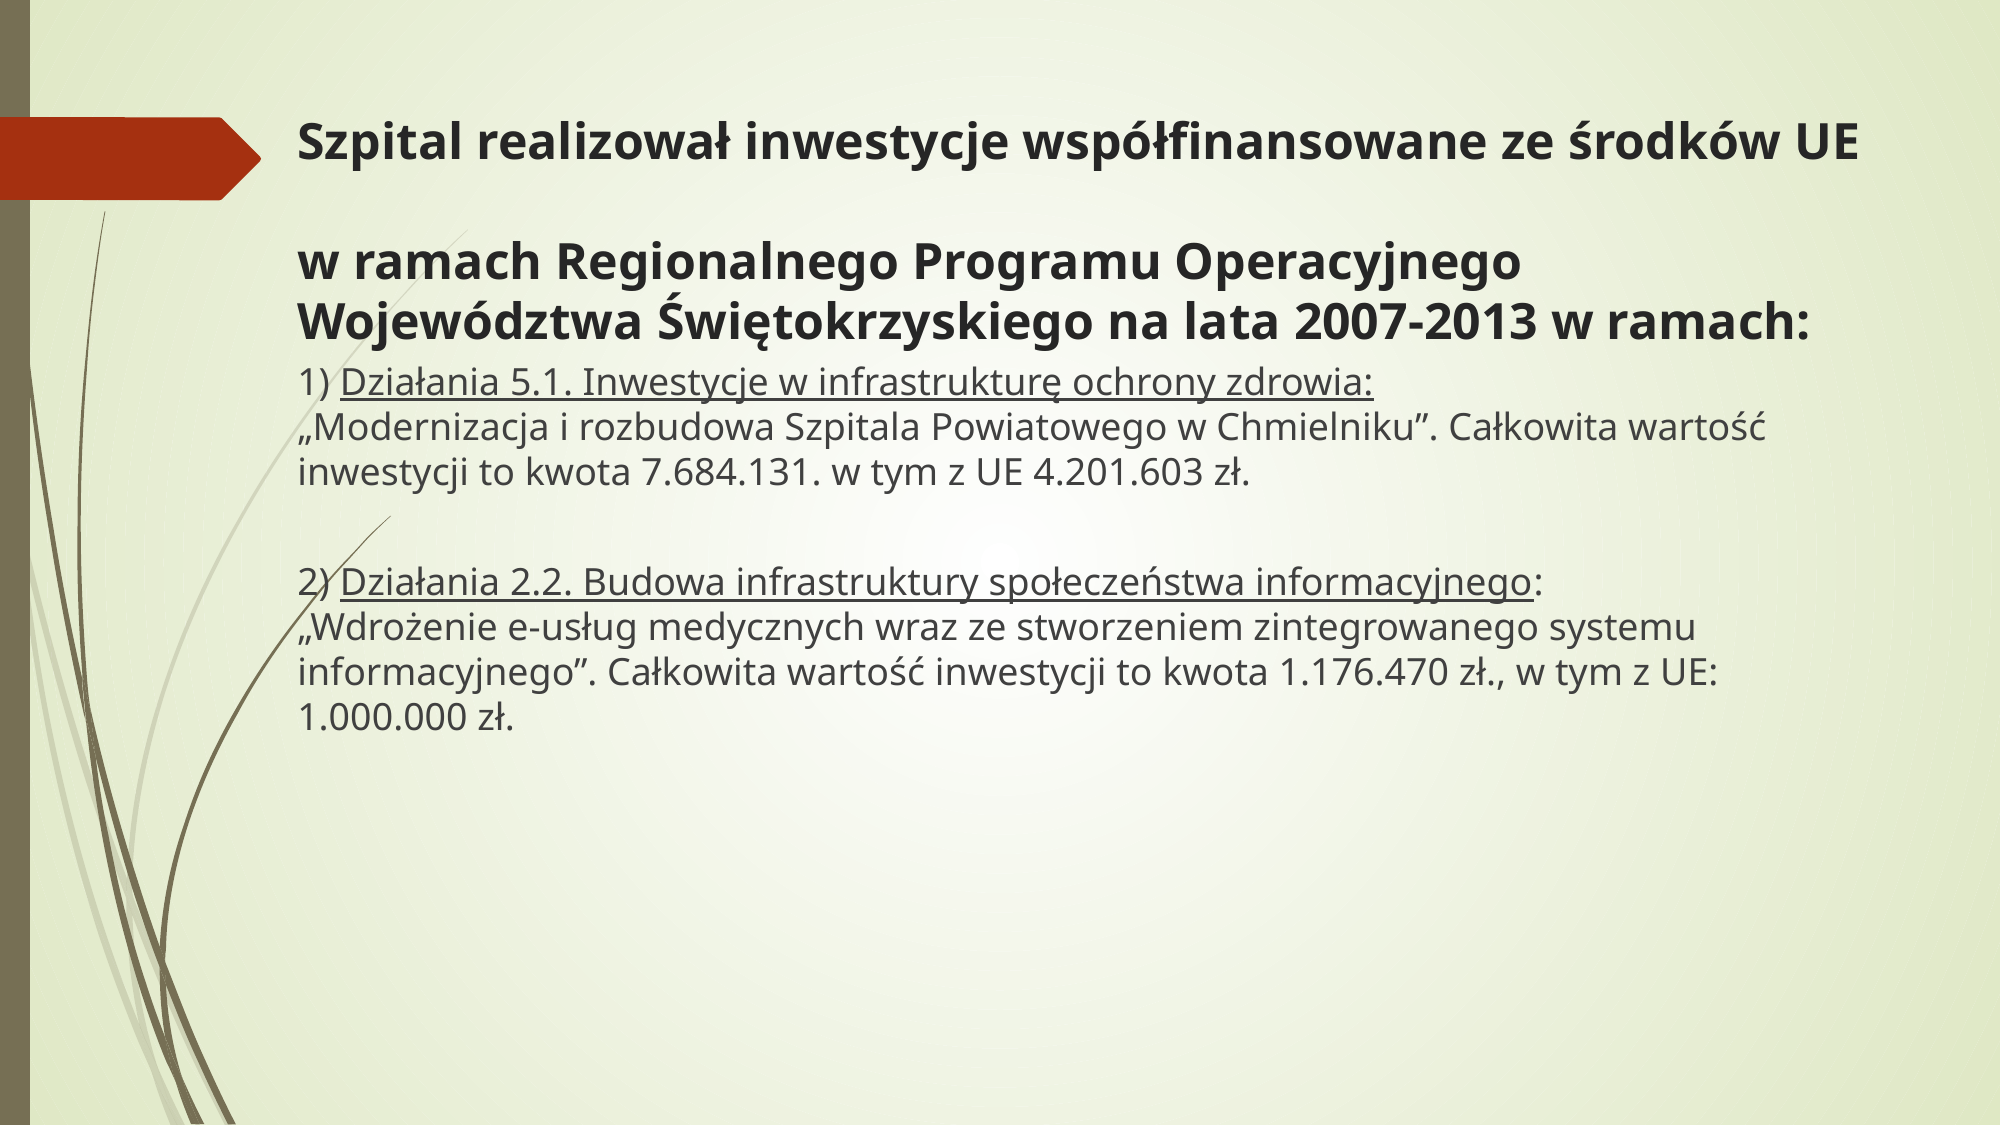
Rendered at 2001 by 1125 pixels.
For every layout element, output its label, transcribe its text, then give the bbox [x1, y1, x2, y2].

title Szpital realizował inwestycje współfinansowane ze środków UE w ramach Regionalnego Programu Operacyjnego Województwa Świętokrzyskiego na lata 2007-2013 w ramach: [282, 102, 1888, 313]
list 1) Działania 5.1. Inwestycje w infrastrukturę ochrony zdrowia: „Modernizacja i rozbudowa Szpitala Powiatowego w Chmielniku”. Całkowita wartość inwestycji to kwota 7.684.131. w tym z UE 4.201.603 zł. 2) Działania 2.2. Budowa infrastruktury społeczeństwa informacyjnego: „Wdrożenie e-usług medycznych wraz ze stworzeniem zintegrowanego systemu informacyjnego”. Całkowita wartość inwestycji to kwota 1.176.470 zł., w tym z UE: 1.000.000 zł. [282, 350, 1888, 970]
